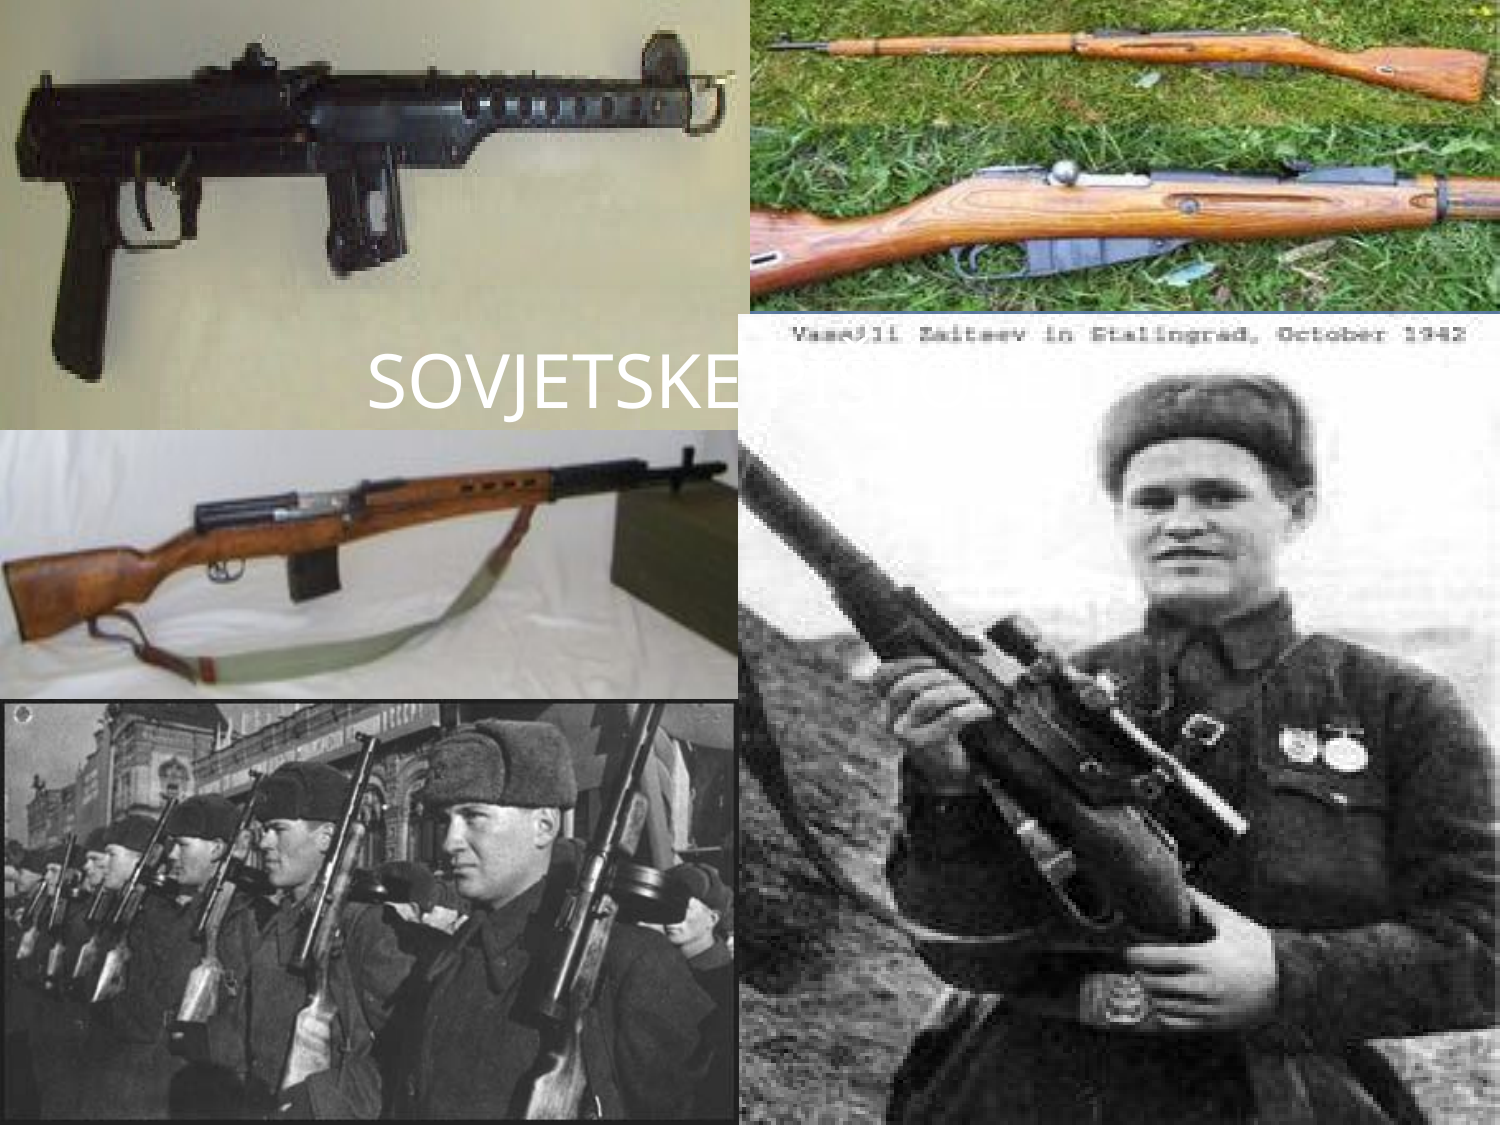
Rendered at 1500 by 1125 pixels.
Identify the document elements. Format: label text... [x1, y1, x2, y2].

picture [0, 0, 1500, 1125]
text_box SOVJETSKE PIŠTOLE [301, 326, 1122, 433]
